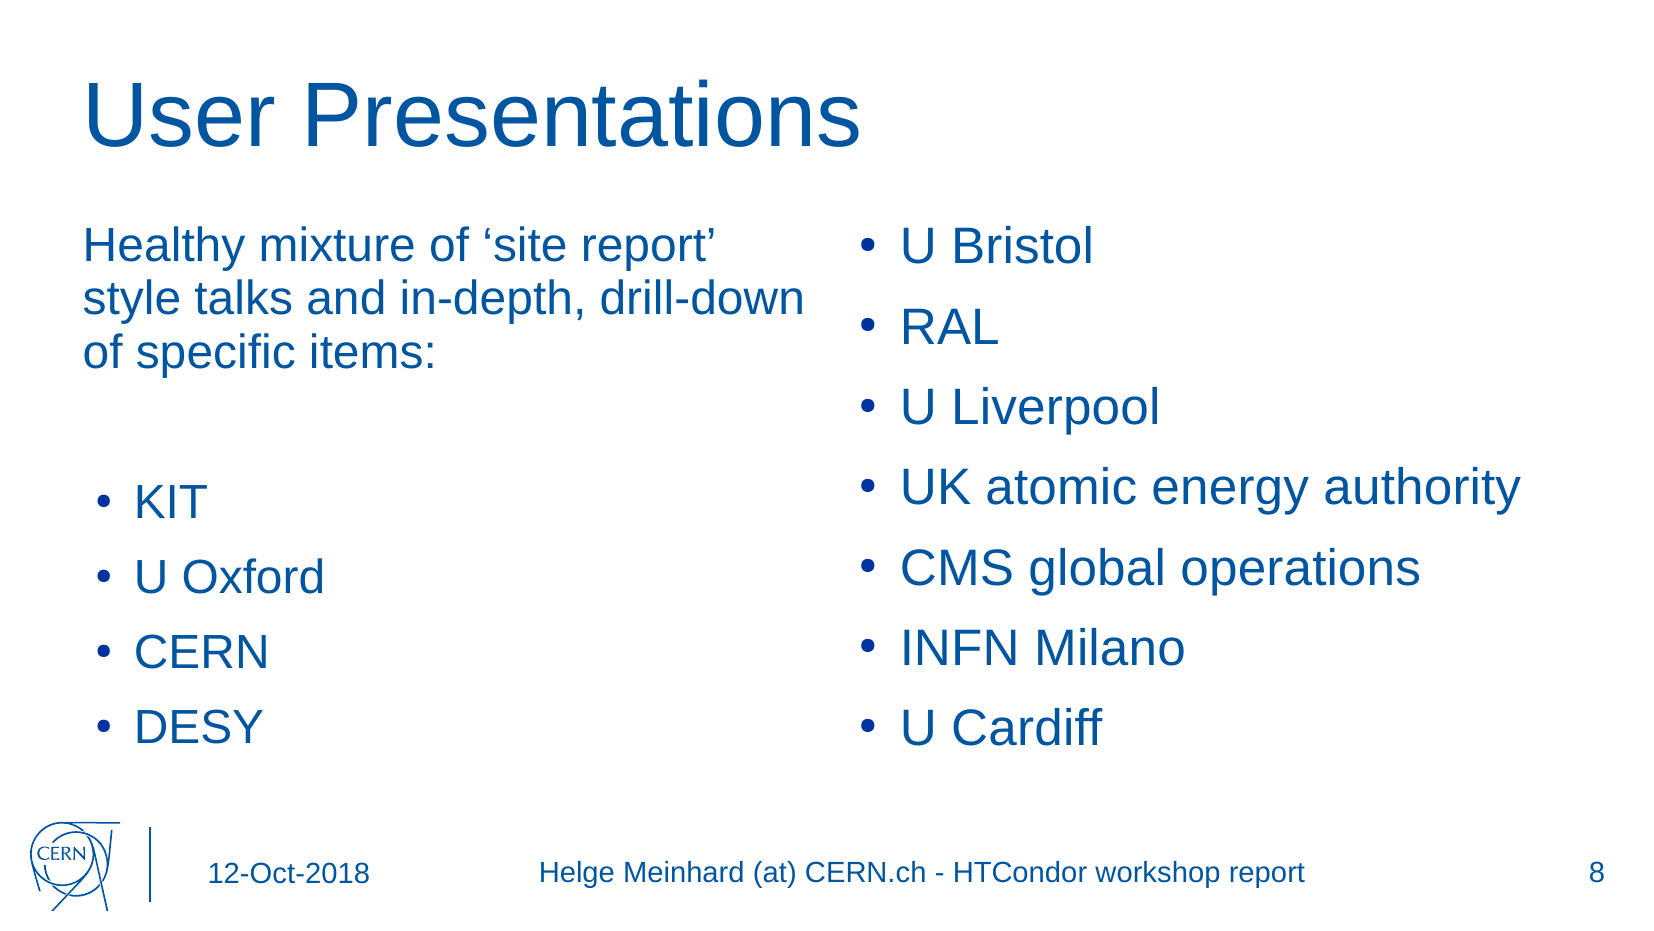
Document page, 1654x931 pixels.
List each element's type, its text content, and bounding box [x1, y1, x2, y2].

list Healthy mixture of ‘site report’ style talks and in-depth, drill-down of specific items: KIT U Oxford CERN DESY [82, 217, 809, 757]
title User Presentations [82, 37, 1571, 193]
list U Bristol RAL U Liverpool UK atomic energy authority CMS global operations INFN Milano U Cardiff [845, 217, 1572, 757]
